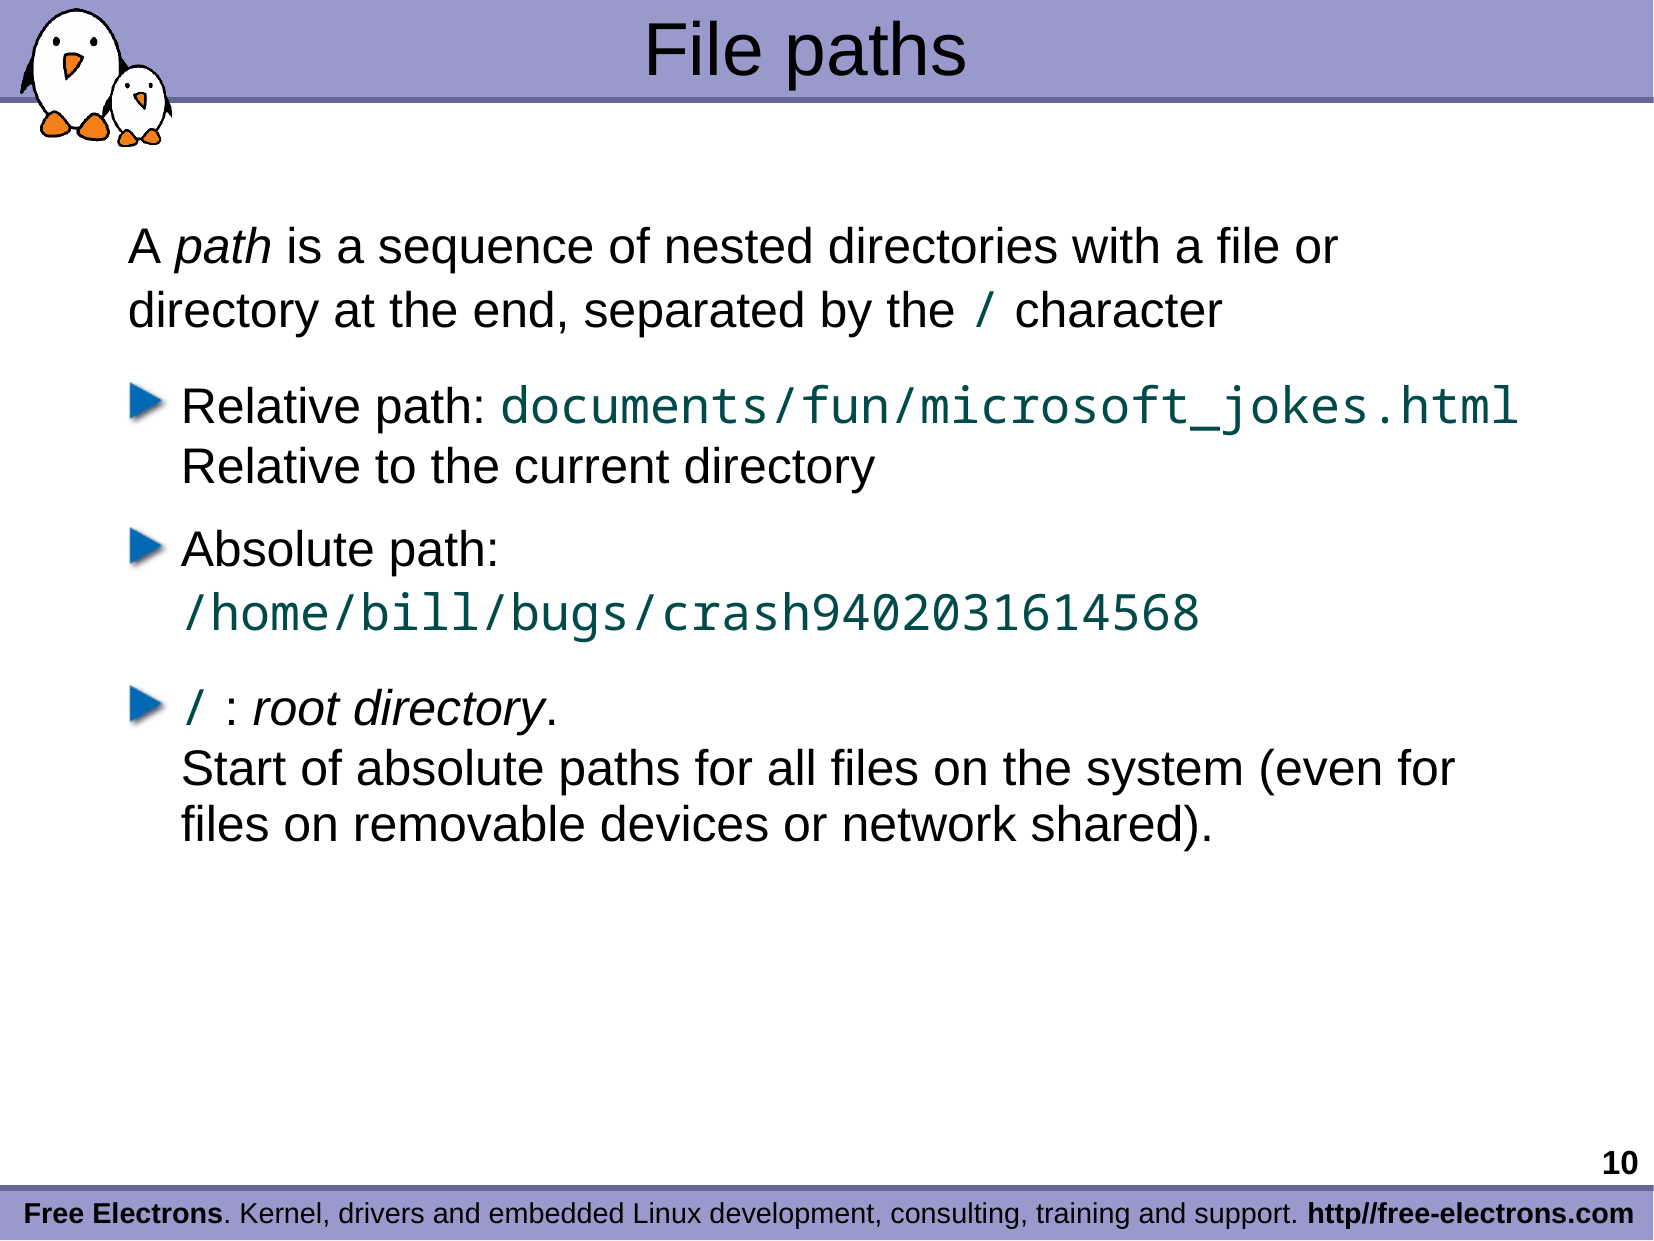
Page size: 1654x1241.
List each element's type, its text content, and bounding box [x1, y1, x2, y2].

picture [20, 8, 172, 147]
list A path is a sequence of nested directories with a file or directory at the end, separated by the / character Relative path: documents/fun/microsoft_jokes.html Relative to the current directory Absolute path: /home/bill/bugs/crash9402031614568 / : root directory. Start of absolute paths for all files on the system (even for files on removable devices or network shared). [109, 218, 1522, 1069]
title File paths [60, 0, 1551, 100]
